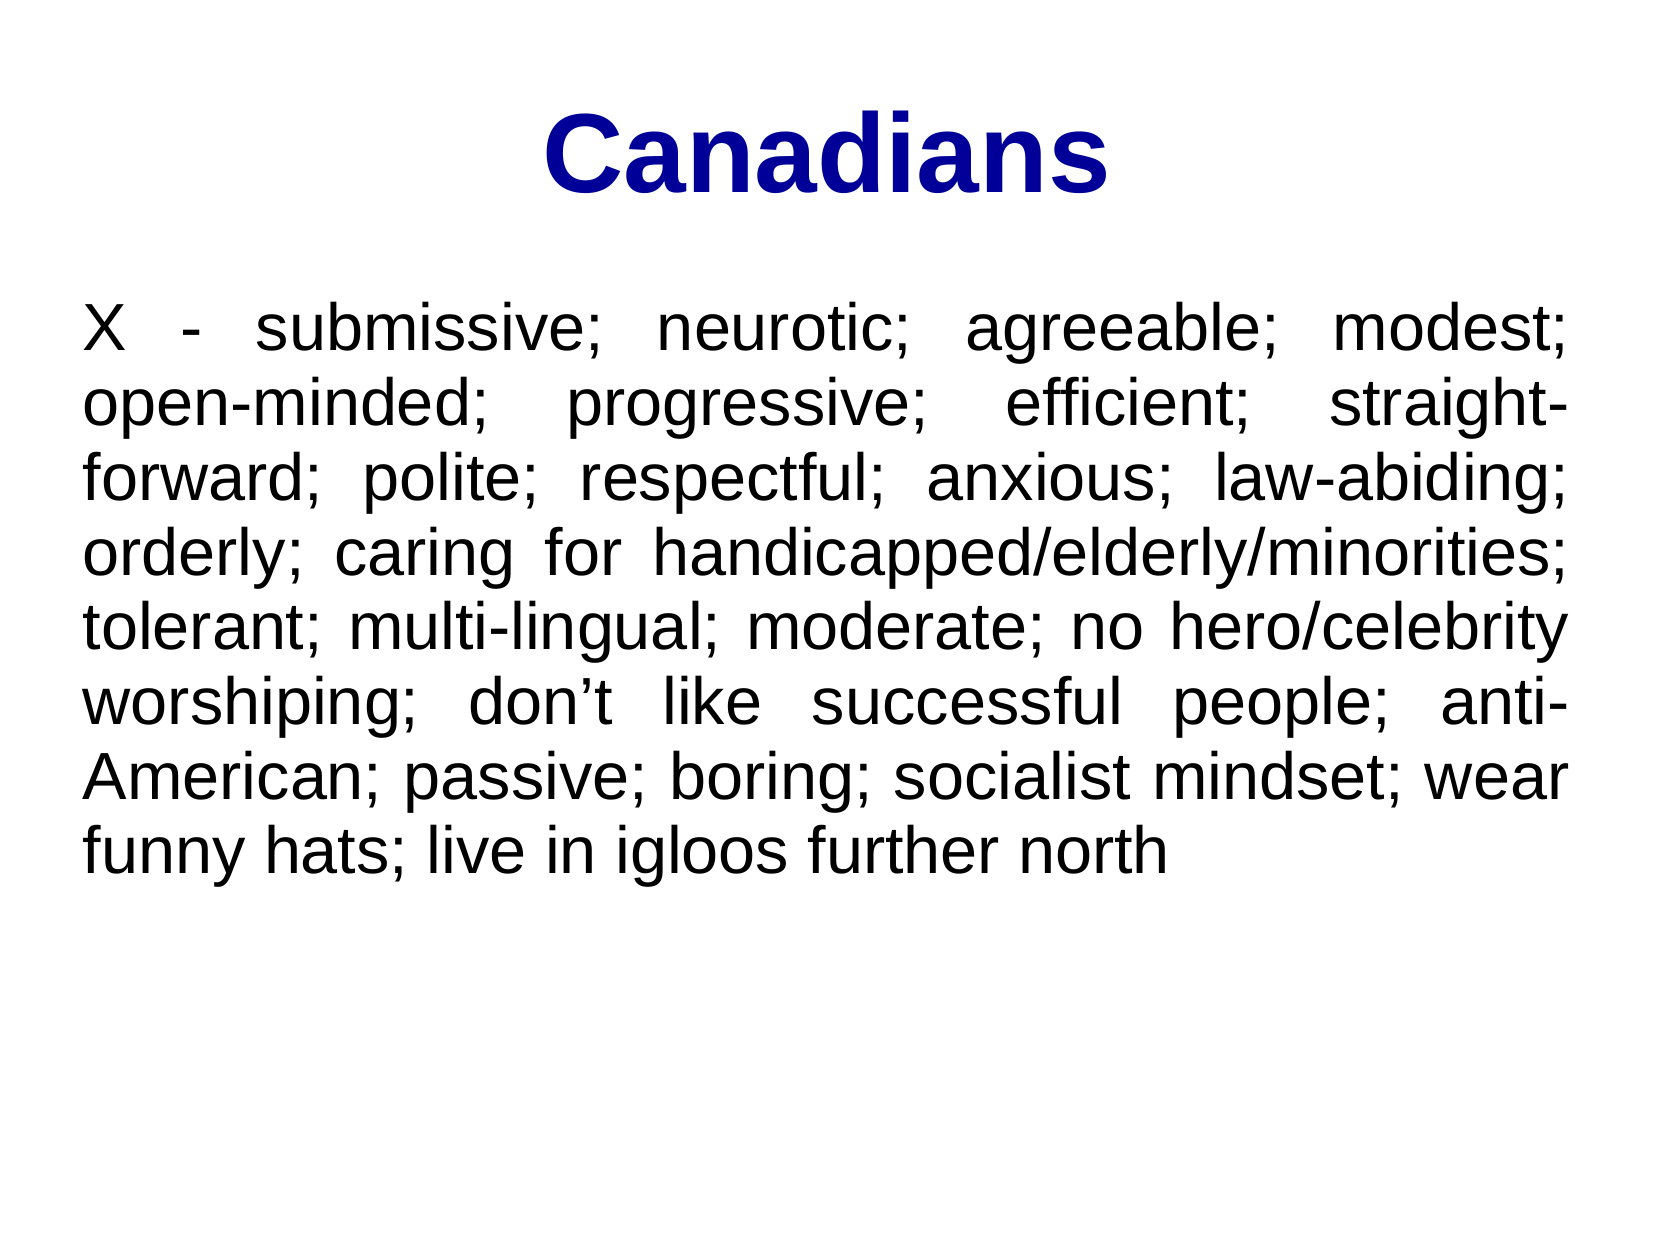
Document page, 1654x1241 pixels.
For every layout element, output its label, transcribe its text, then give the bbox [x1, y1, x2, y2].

list X - submissive; neurotic; agreeable; modest; open-minded; progressive; efficient; straight-forward; polite; respectful; anxious; law-abiding; orderly; caring for handicapped/elderly/minorities; tolerant; multi-lingual; moderate; no hero/celebrity worshiping; don’t like successful people; anti-American; passive; boring; socialist mindset; wear funny hats; live in igloos further north [82, 290, 1571, 1109]
title Canadians [82, 49, 1571, 257]
